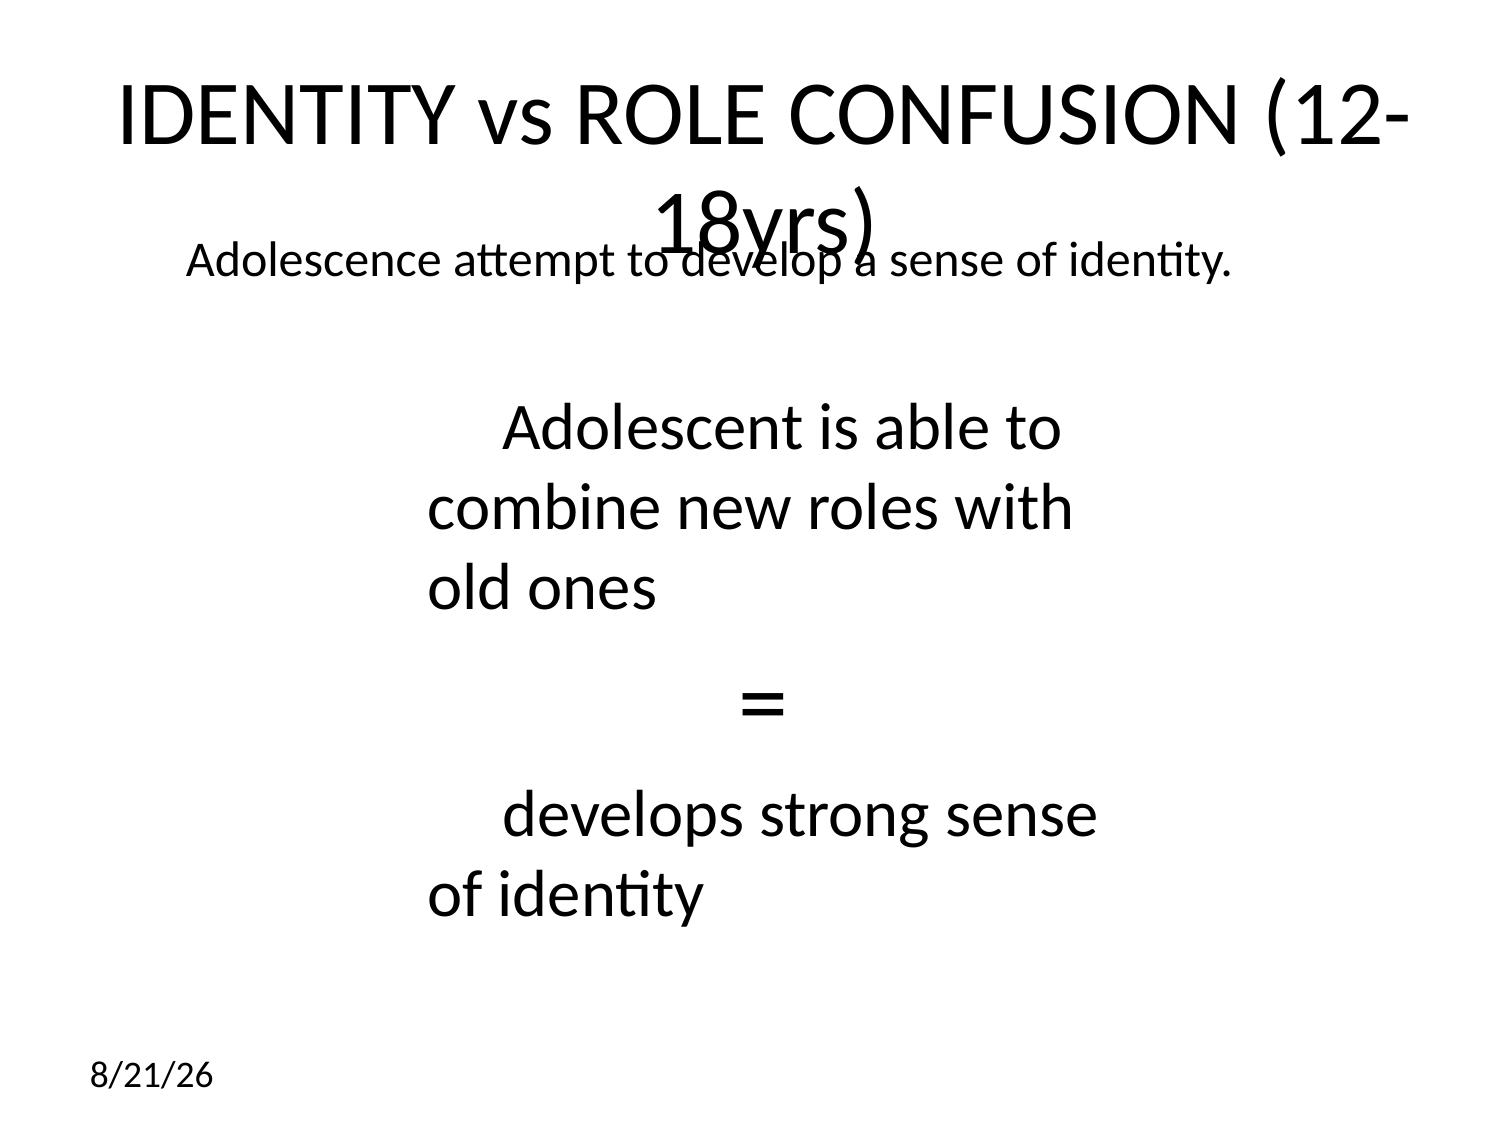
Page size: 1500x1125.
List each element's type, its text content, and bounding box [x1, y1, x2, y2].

title IDENTITY vs ROLE CONFUSION (12-18yrs) [29, 45, 1500, 233]
text_box Adolescence attempt to develop a sense of identity. [171, 231, 1272, 308]
list Adolescent is able to combine new roles with old ones = develops strong sense of identity [412, 375, 1126, 1013]
text_box 11/5/2020 [75, 1042, 425, 1103]
